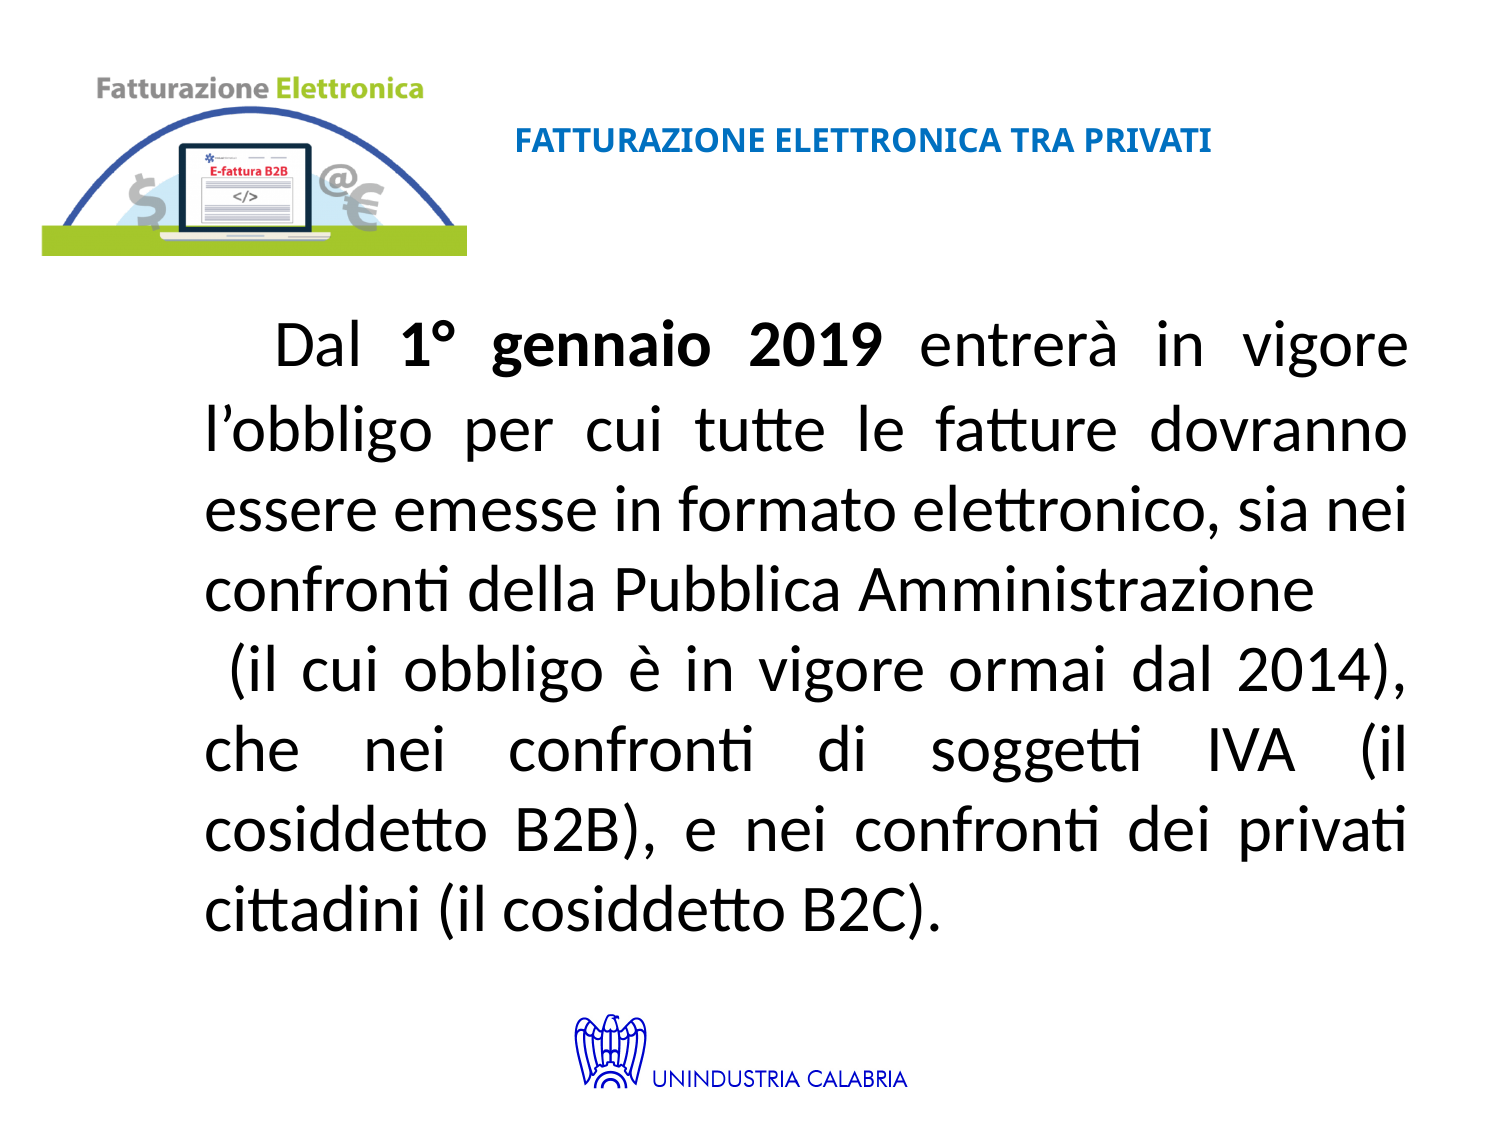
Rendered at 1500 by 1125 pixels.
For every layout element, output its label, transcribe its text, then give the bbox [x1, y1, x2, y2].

picture [41, 66, 467, 256]
title FATTURAZIONE ELETTRONICA TRA PRIVATI [75, 45, 1426, 233]
list Dal 1° gennaio 2019 entrerà in vigore l’obbligo per cui tutte le fatture dovranno essere emesse in formato elettronico, sia nei confronti della Pubblica Amministrazione (il cui obbligo è in vigore ormai dal 2014), che nei confronti di soggetti IVA (il cosiddetto B2B), e nei confronti dei privati cittadini (il cosiddetto B2C). [76, 267, 1426, 1059]
picture [572, 1011, 909, 1090]
